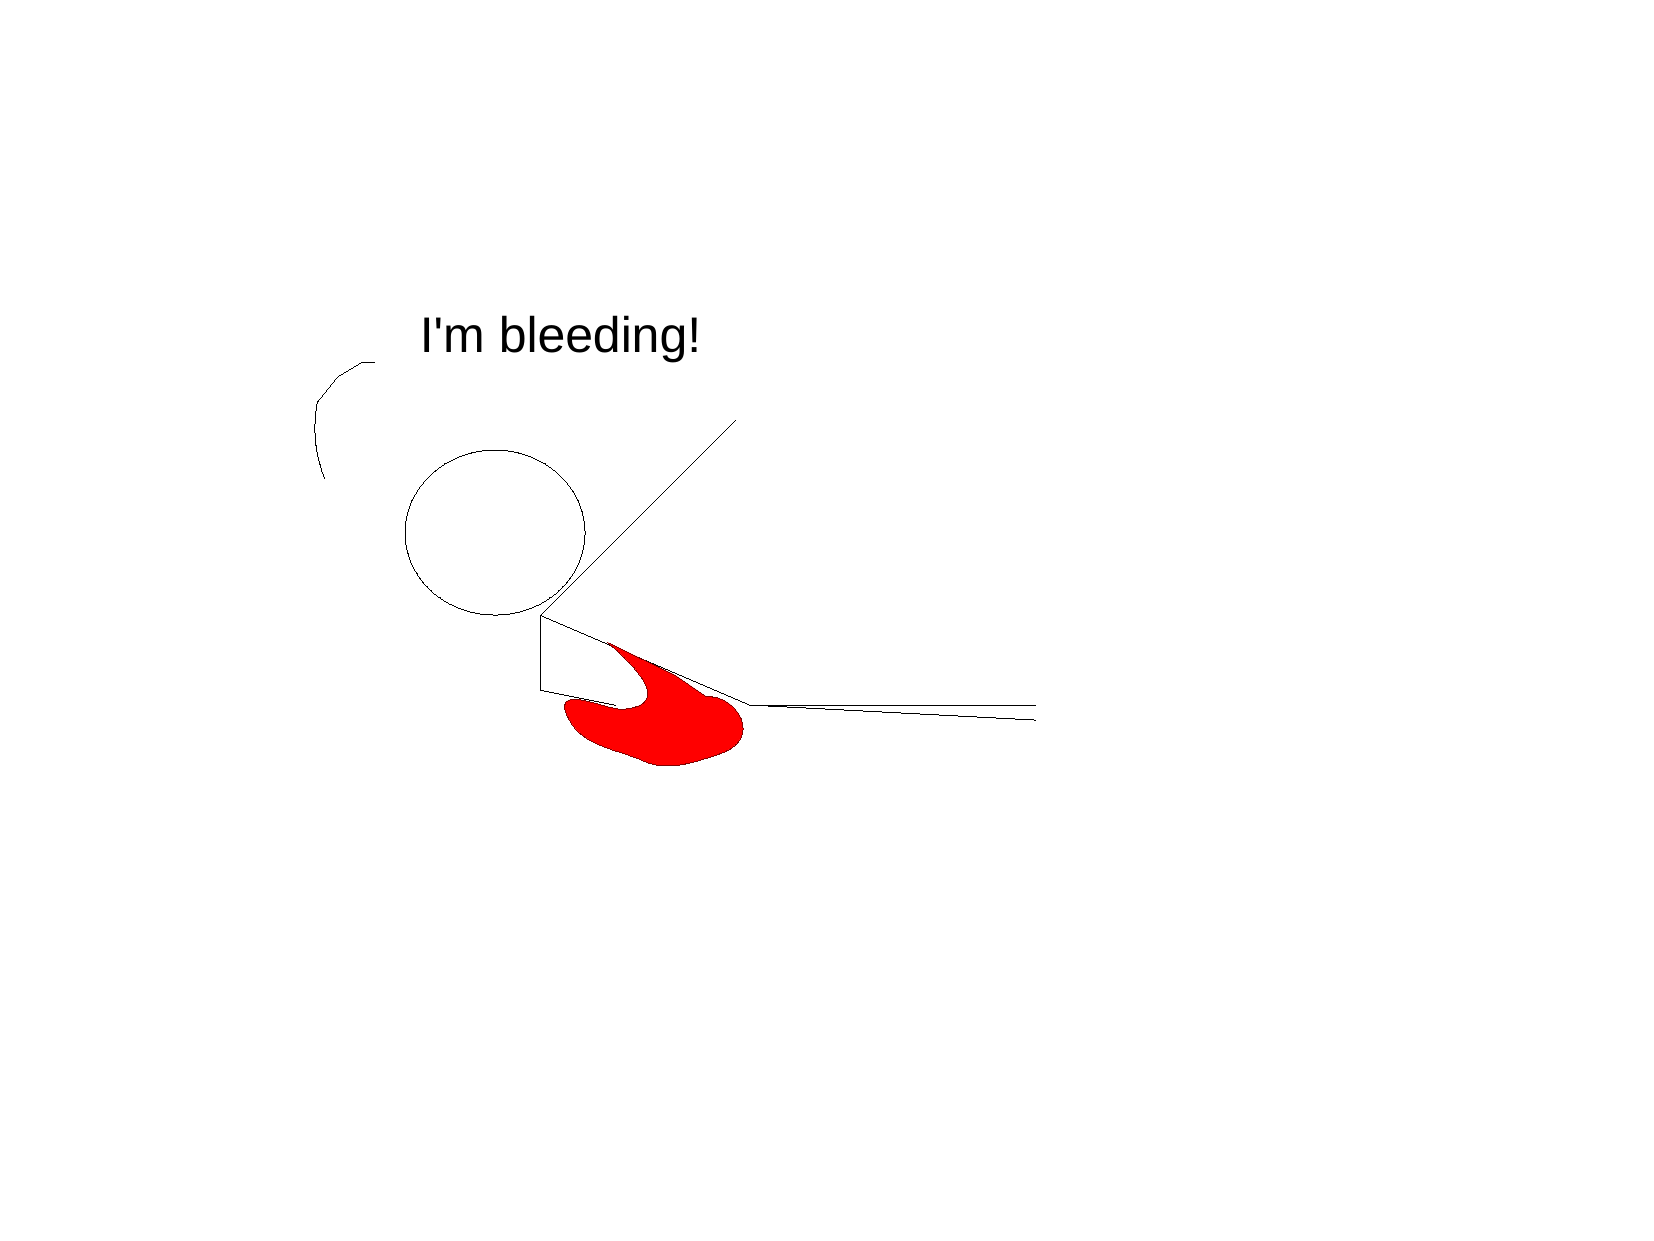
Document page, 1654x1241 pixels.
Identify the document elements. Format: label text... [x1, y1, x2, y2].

text_box I'm bleeding! [405, 300, 717, 371]
text_box [564, 642, 744, 766]
